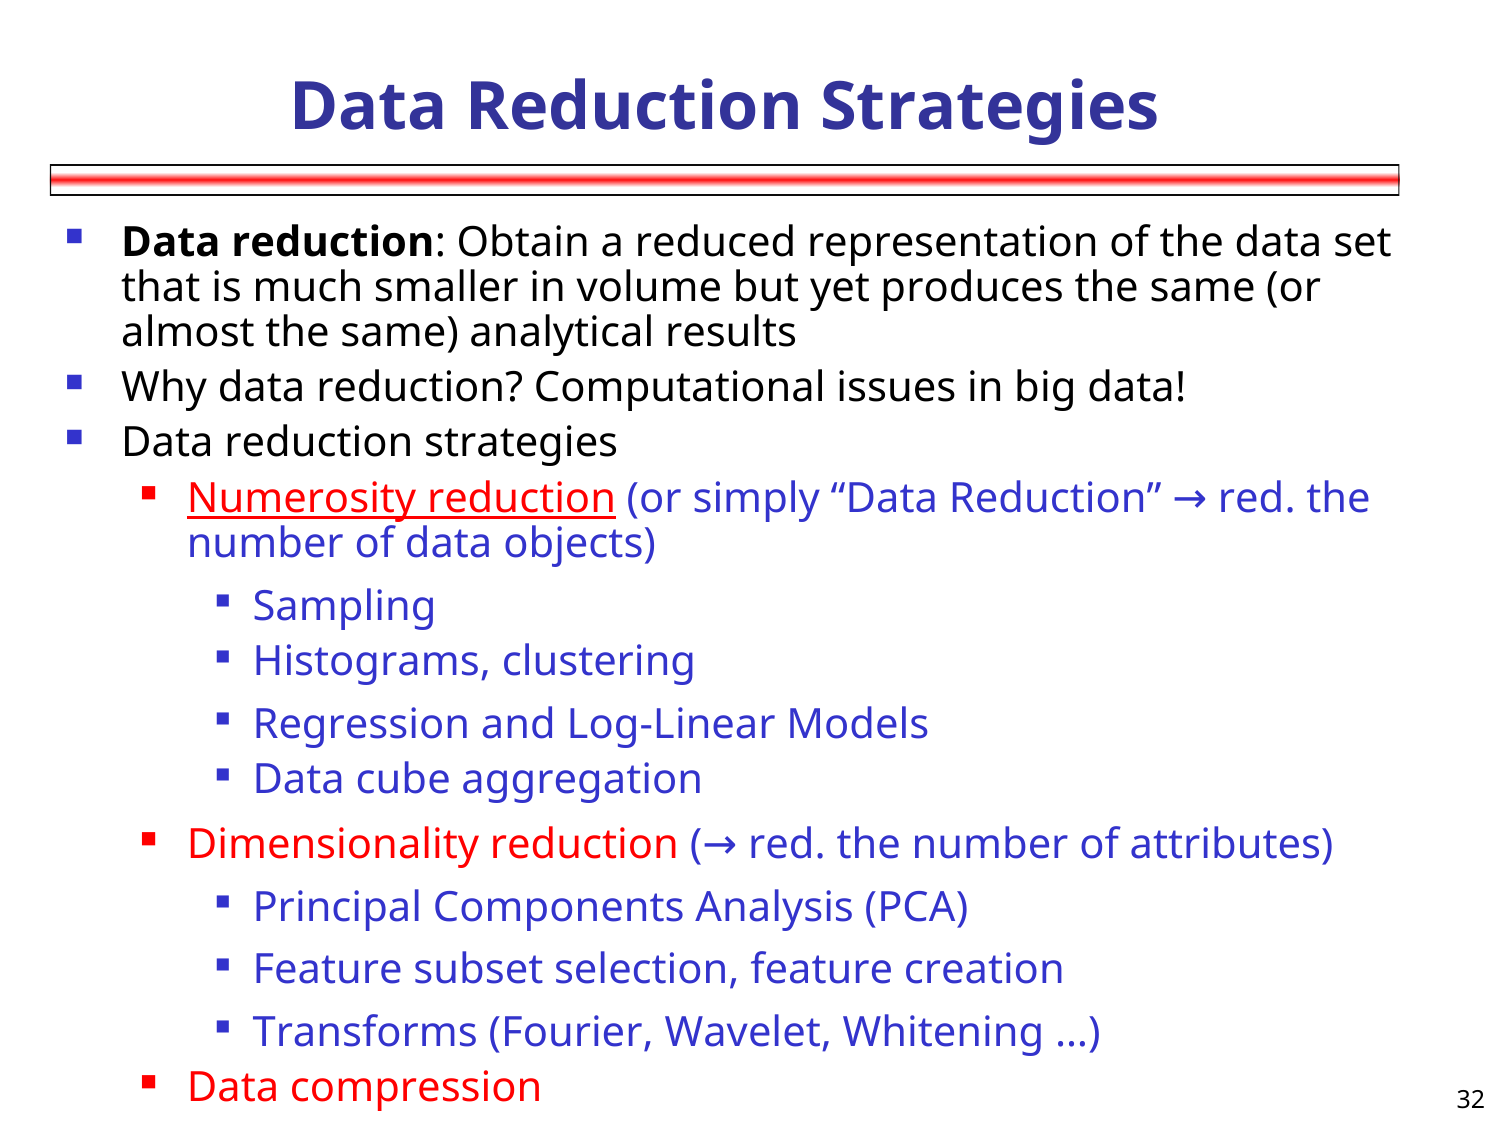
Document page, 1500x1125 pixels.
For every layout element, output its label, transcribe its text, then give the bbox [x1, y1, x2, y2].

text_box <number> [1187, 1062, 1500, 1125]
list Data reduction: Obtain a reduced representation of the data set that is much smaller in volume but yet produces the same (or almost the same) analytical results Why data reduction? Computational issues in big data! Data reduction strategies Numerosity reduction (or simply “Data Reduction” → red. the number of data objects) Sampling Histograms, clustering Regression and Log-Linear Models Data cube aggregation Dimensionality reduction (→ red. the number of attributes) Principal Components Analysis (PCA) Feature subset selection, feature creation Transforms (Fourier, Wavelet, Whitening …) Data compression [50, 212, 1463, 1122]
title Data Reduction Strategies [212, 37, 1238, 150]
